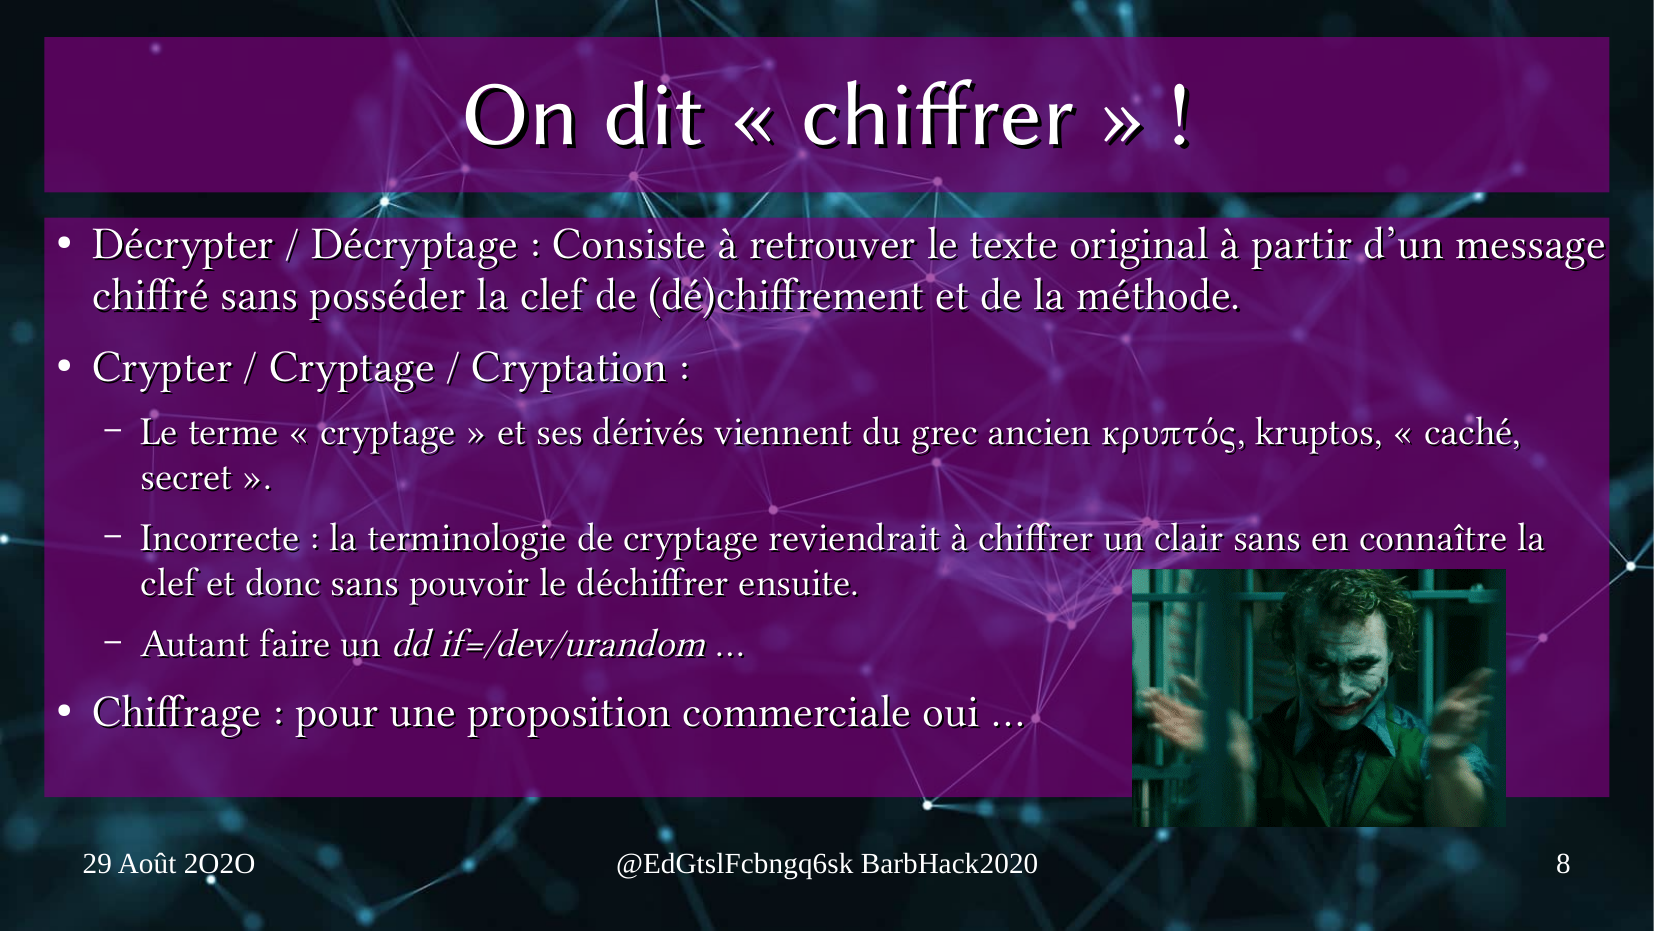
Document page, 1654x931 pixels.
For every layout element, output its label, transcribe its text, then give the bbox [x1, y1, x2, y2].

title On dit « chiffrer » ! [44, 37, 1610, 193]
list Décrypter / Décryptage : Consiste à retrouver le texte original à partir d’un message chiffré sans posséder la clef de (dé)chiffrement et de la méthode. Crypter / Cryptage / Cryptation : Le terme « cryptage » et ses dérivés viennent du grec ancien κρυπτός, kruptos, « caché, secret ». Incorrecte : la terminologie de cryptage reviendrait à chiffrer un clair sans en connaître la clef et donc sans pouvoir le déchiffrer ensuite. Autant faire un dd if=/dev/urandom … Chiffrage : pour une proposition commerciale oui … [44, 217, 1610, 798]
picture [0, 0, 1654, 931]
